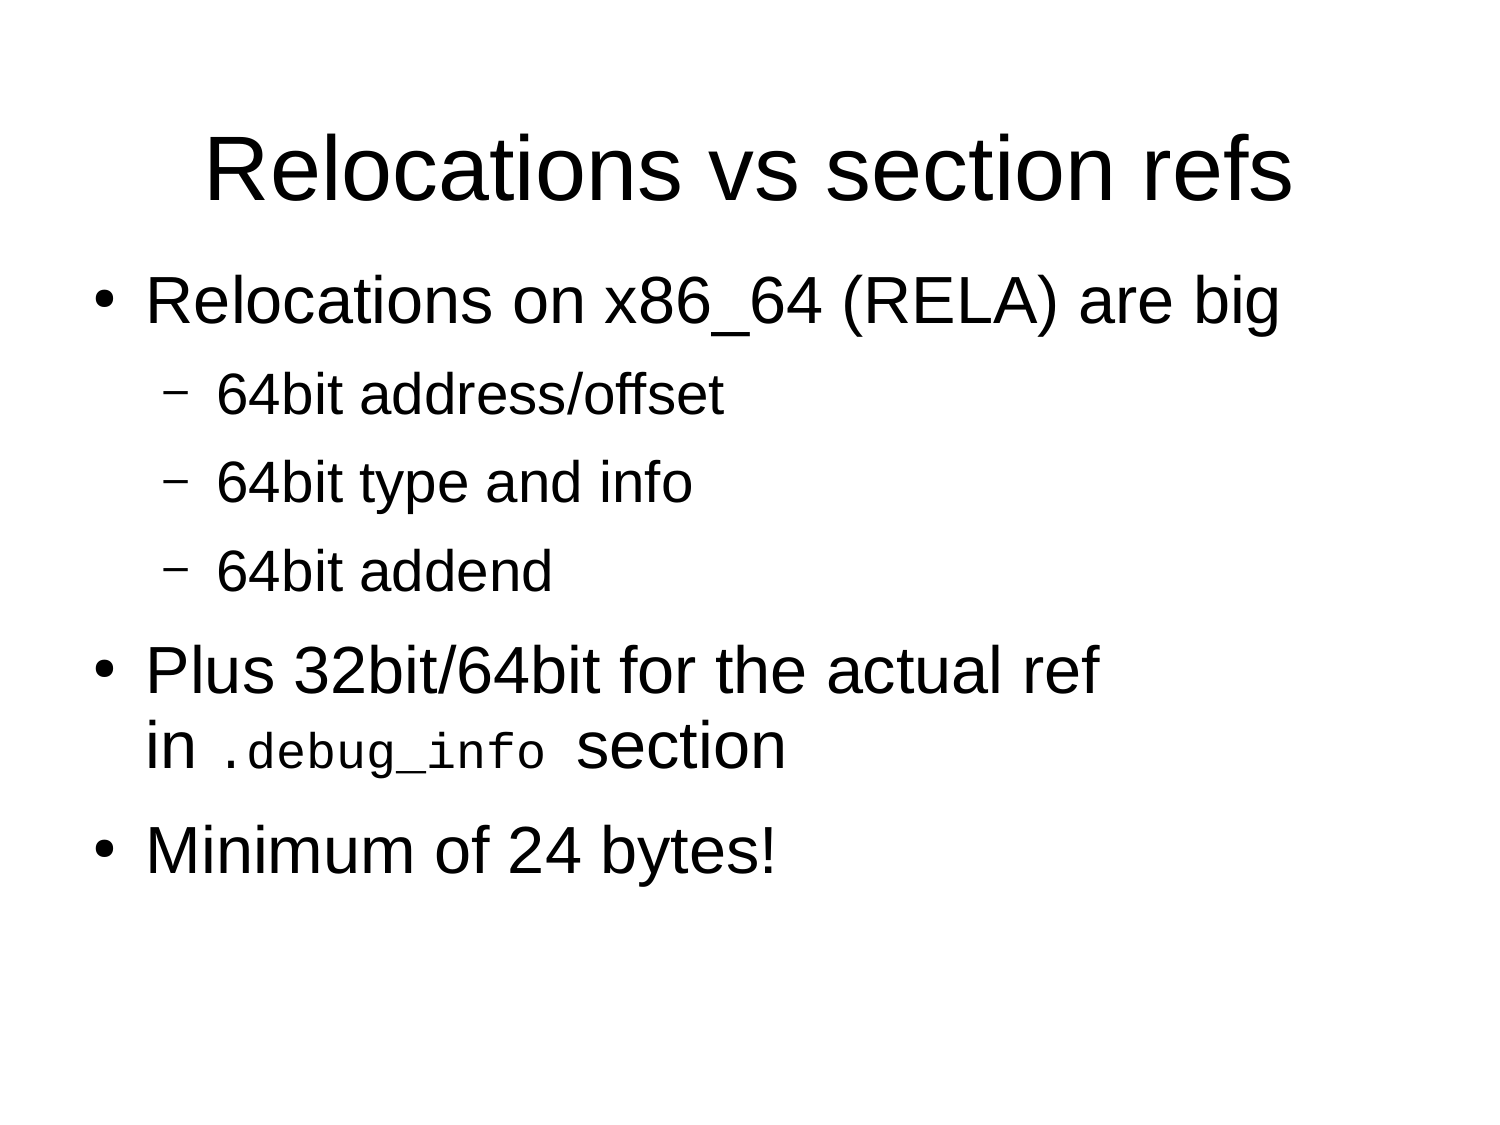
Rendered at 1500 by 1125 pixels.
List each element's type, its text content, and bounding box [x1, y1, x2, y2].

list Relocations on x86_64 (RELA) are big 64bit address/offset 64bit type and info 64bit addend Plus 32bit/64bit for the actual ref in .debug_info section Minimum of 24 bytes! [75, 263, 1425, 916]
title Relocations vs section refs [103, 59, 1397, 263]
